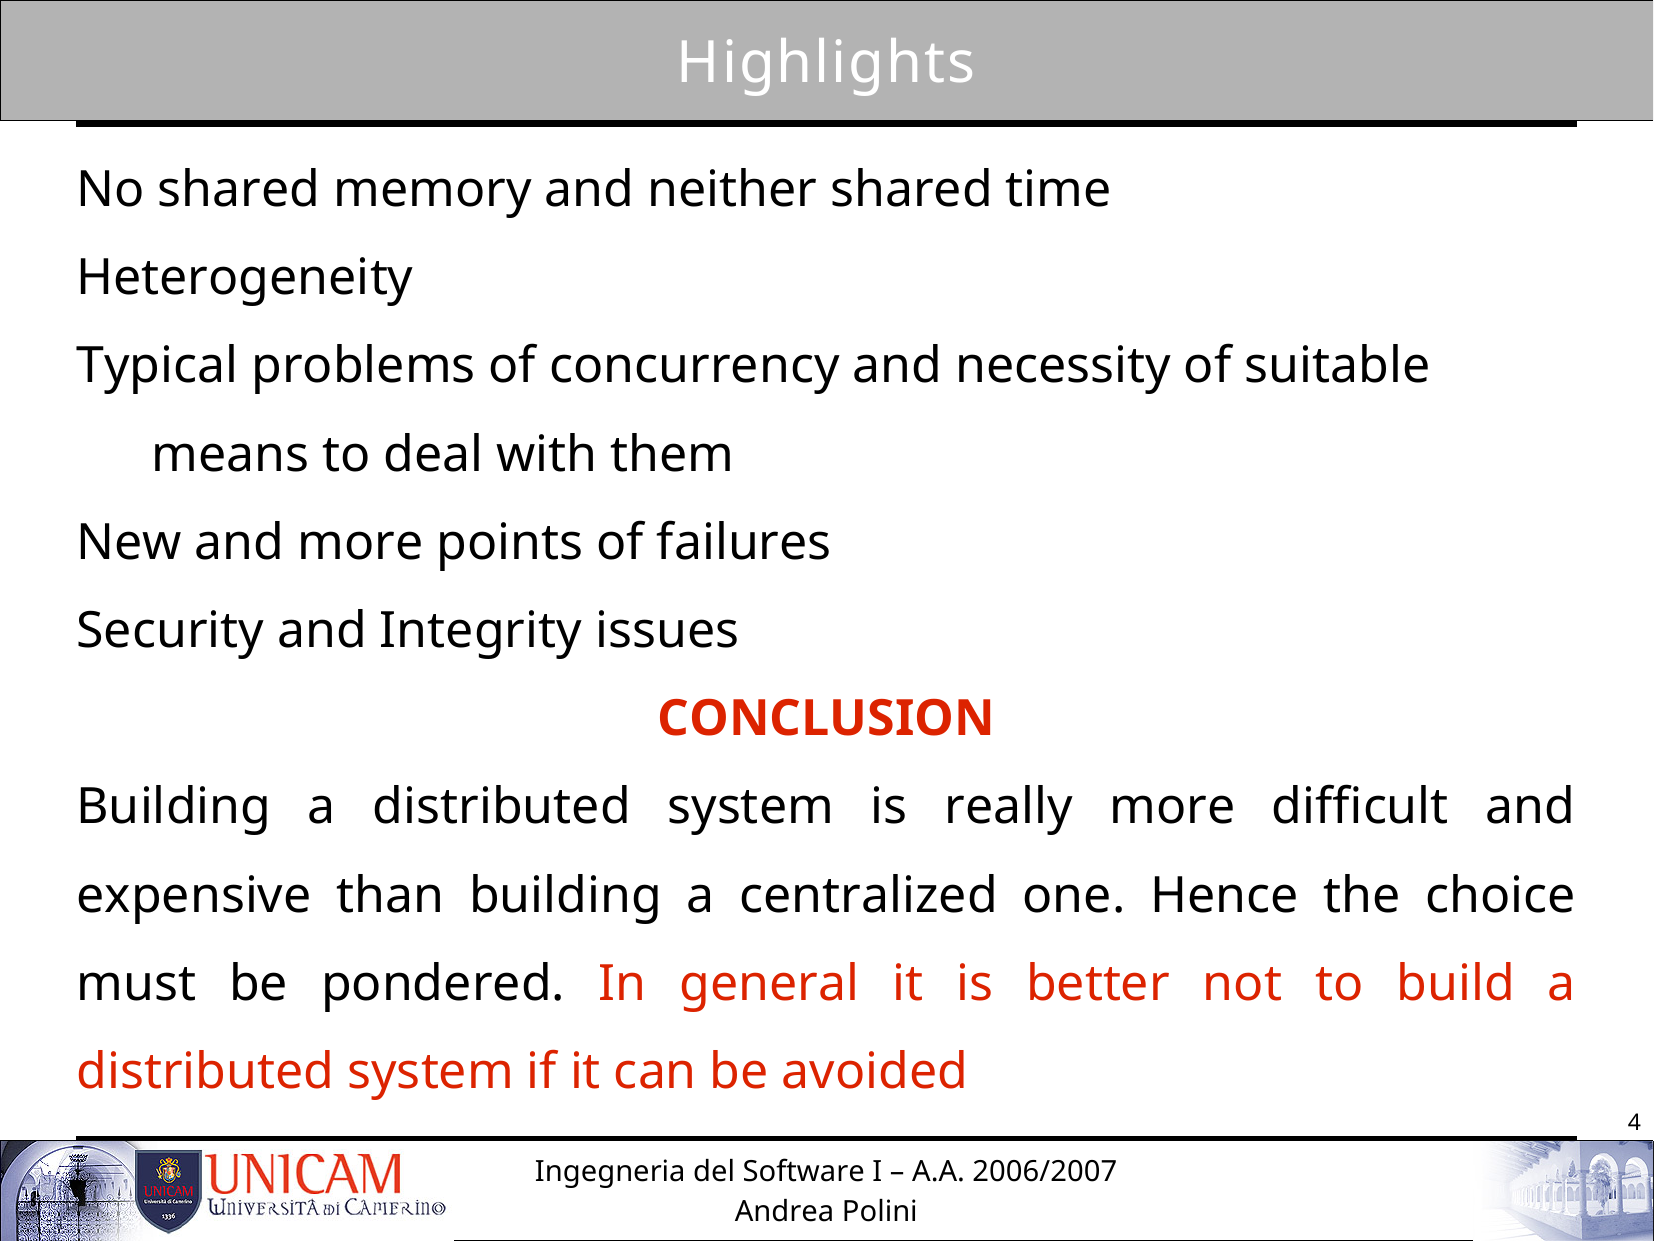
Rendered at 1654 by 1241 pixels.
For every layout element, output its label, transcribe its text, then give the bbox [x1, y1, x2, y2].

title Highlights [0, 0, 1653, 121]
picture [1473, 1141, 1654, 1241]
list No shared memory and neither shared time Heterogeneity Typical problems of concurrency and necessity of suitable means to deal with them New and more points of failures Security and Integrity issues CONCLUSION Building a distributed system is really more difficult and expensive than building a centralized one. Hence the choice must be pondered. In general it is better not to build a distributed system if it can be avoided [76, 152, 1577, 1036]
picture [0, 1141, 454, 1241]
